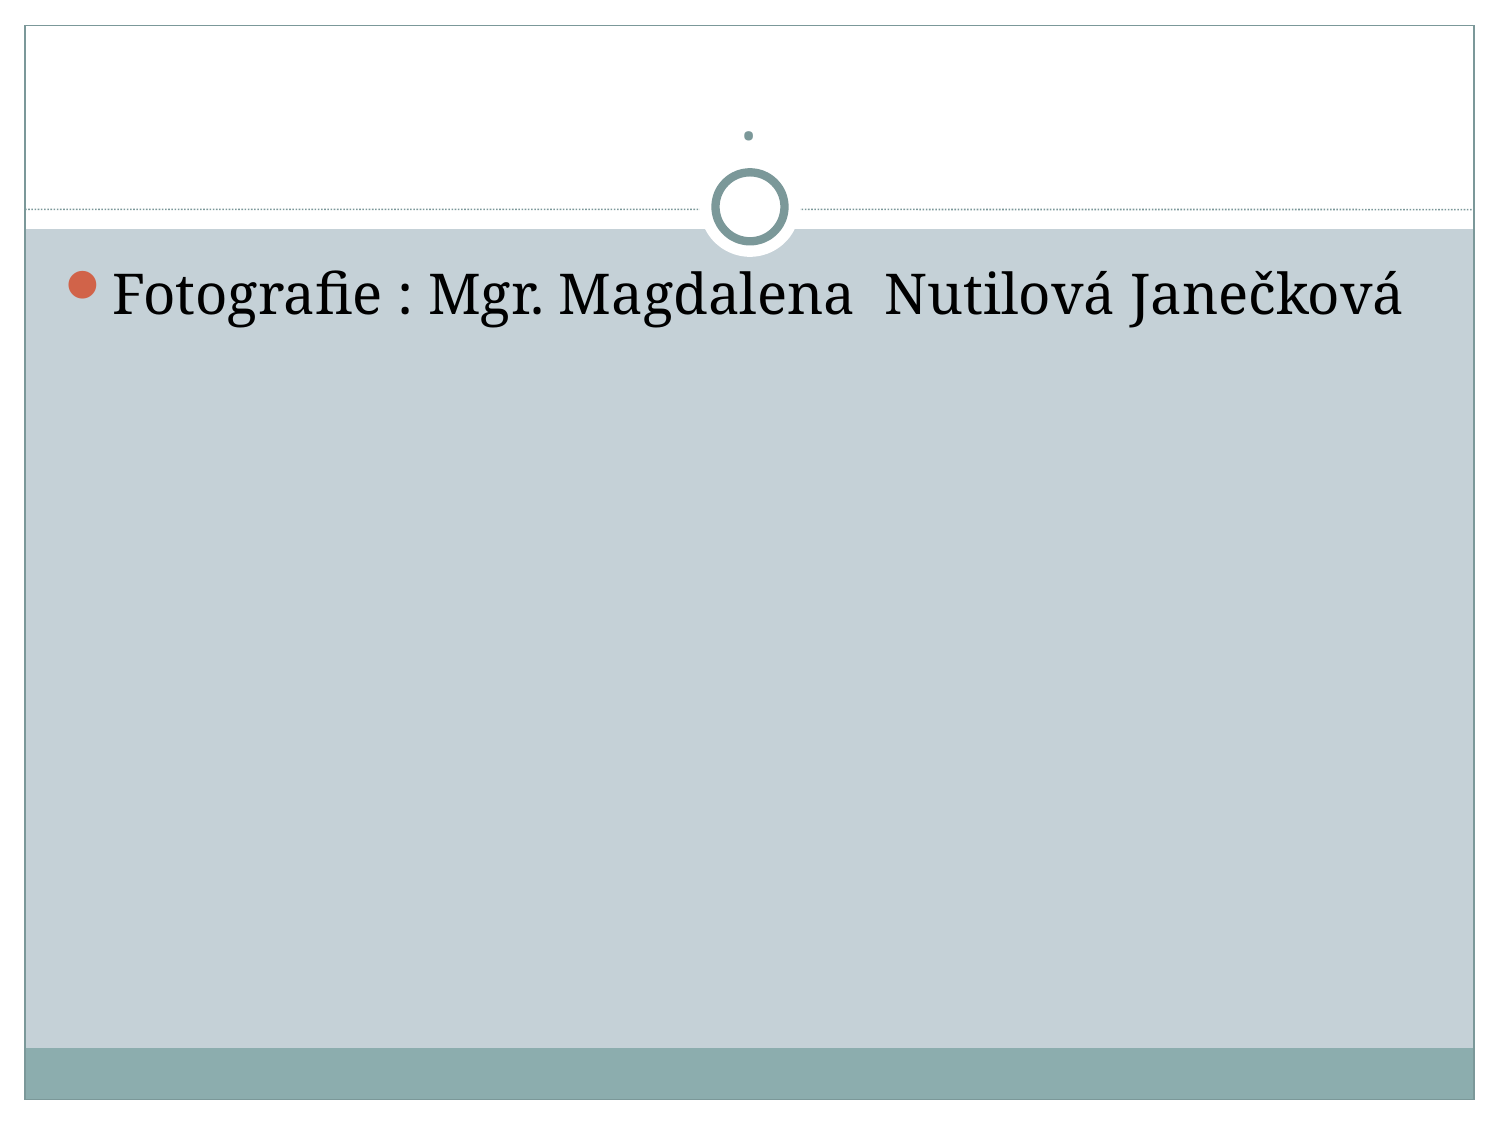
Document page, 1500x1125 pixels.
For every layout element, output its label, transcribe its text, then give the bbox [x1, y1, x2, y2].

title . [49, 37, 1450, 162]
list Fotografie : Mgr. Magdalena Nutilová Janečková [49, 250, 1445, 1001]
